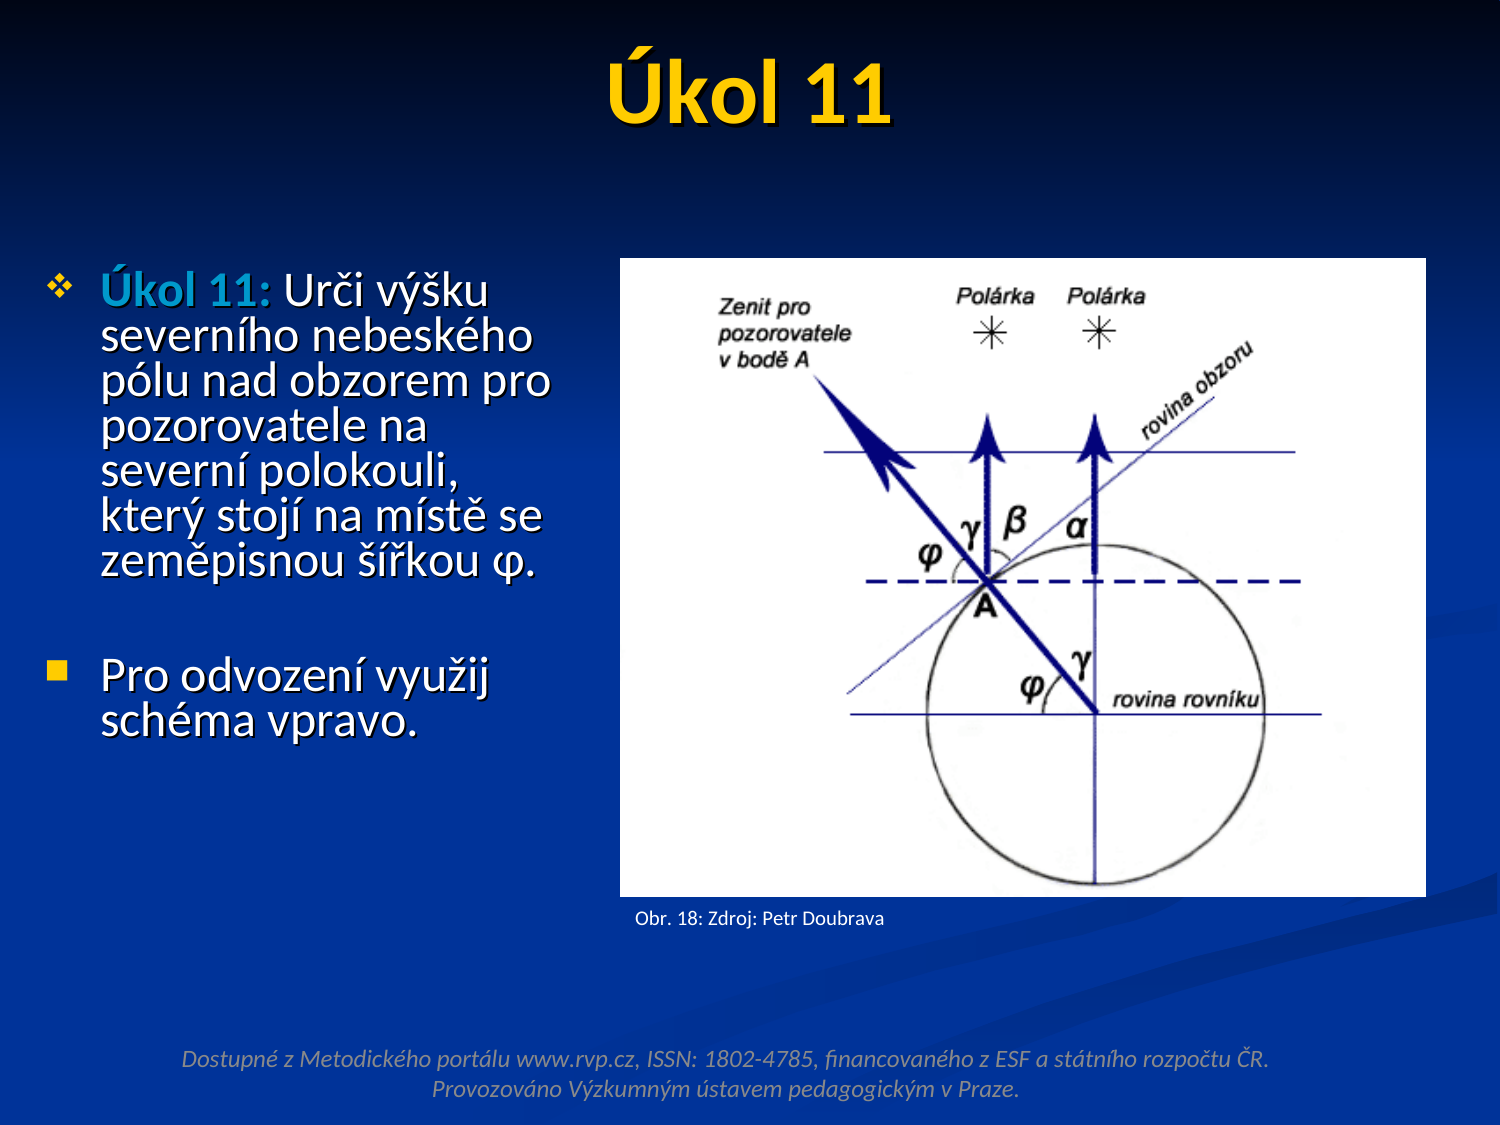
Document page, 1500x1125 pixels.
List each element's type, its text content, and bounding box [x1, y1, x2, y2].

list Úkol 11: Urči výšku severního nebeského pólu nad obzorem pro pozorovatele na severní polokouli, který stojí na místě se zeměpisnou šířkou φ. Pro odvození využij schéma vpravo. [29, 262, 573, 1006]
picture [620, 258, 1426, 897]
text_box Dostupné z Metodického portálu www.rvp.cz, ISSN: 1802-4785, financovaného z ESF a státního rozpočtu ČR. Provozováno Výzkumným ústavem pedagogickým v Praze. [105, 1042, 1348, 1103]
text_box Obr. 18: Zdroj: Petr Doubrava [620, 897, 900, 938]
title Úkol 11 [75, 7, 1426, 195]
